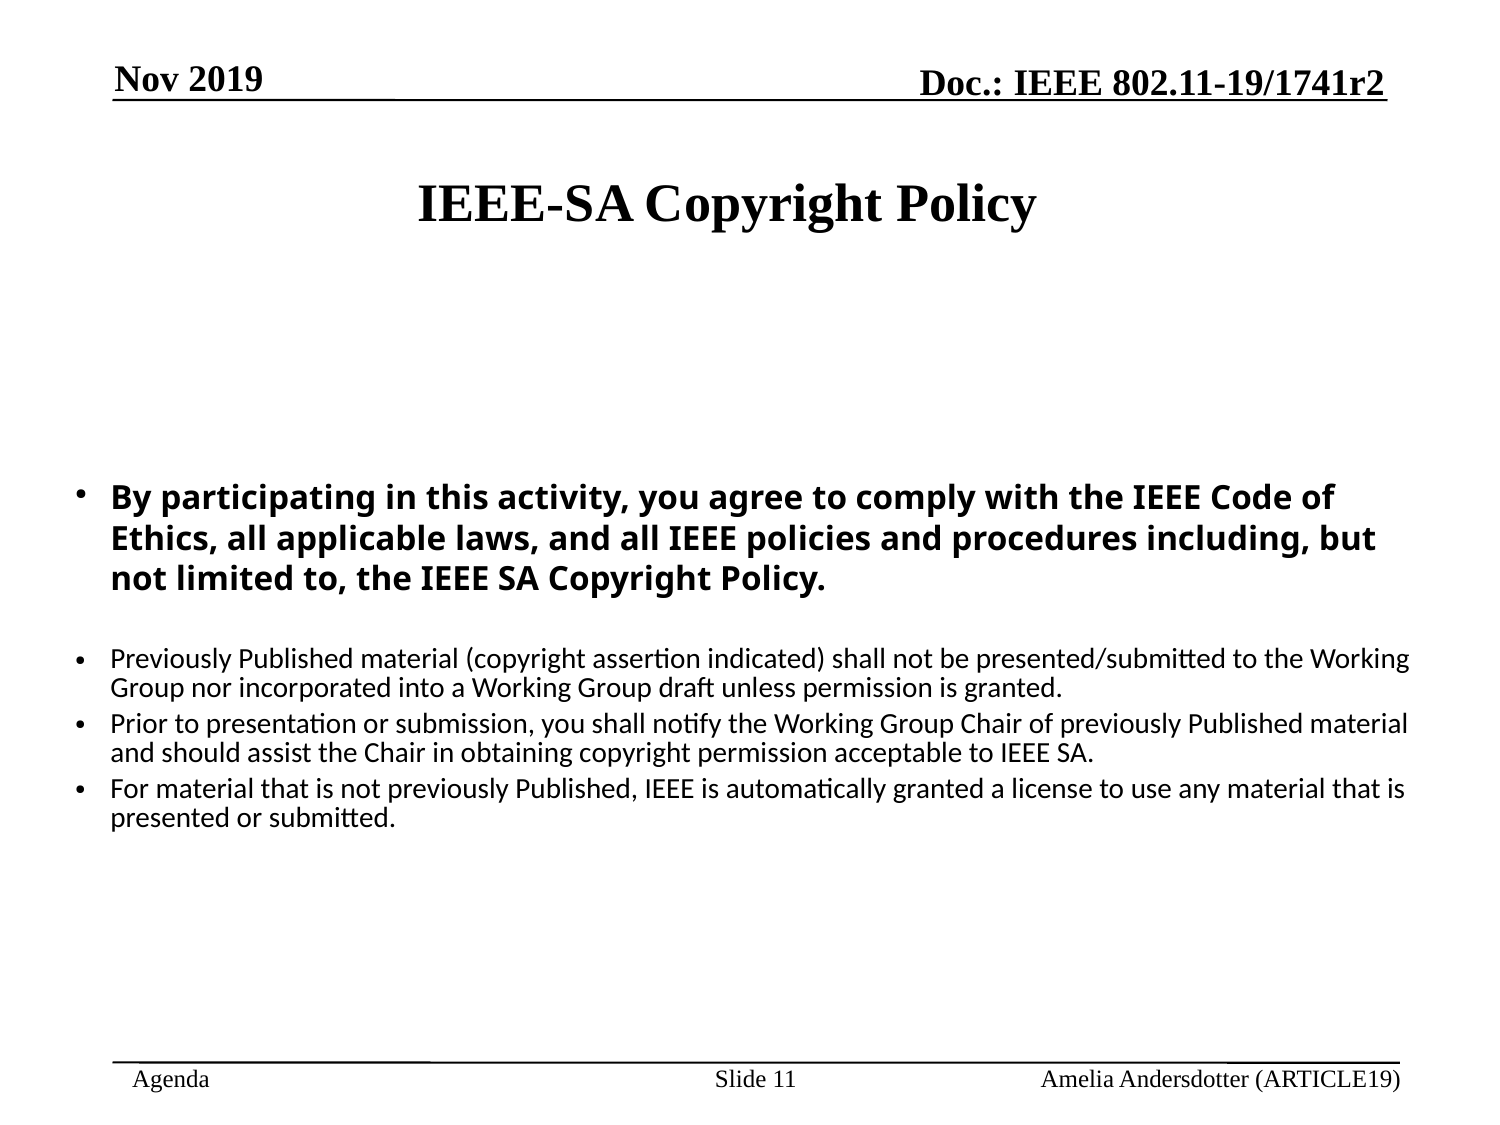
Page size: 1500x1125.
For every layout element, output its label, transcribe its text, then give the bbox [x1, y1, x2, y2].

text_box Nov 2019 [114, 54, 422, 99]
text_box IEEE-SA Copyright Policy [112, 112, 1387, 287]
text_box Amelia Andersdotter (ARTICLE19) [878, 1062, 1401, 1092]
text_box Slide <number> [712, 1062, 799, 1122]
subtitle By participating in this activity, you agree to comply with the IEEE Code of Ethics, all applicable laws, and all IEEE policies and procedures including, but not limited to, the IEEE SA Copyright Policy. Previously Published material (copyright assertion indicated) shall not be presented/submitted to the Working Group nor incorporated into a Working Group draft unless permission is granted. Prior to presentation or submission, you shall notify the Working Group Chair of previously Published material and should assist the Chair in obtaining copyright permission acceptable to IEEE SA. For material that is not previously Published, IEEE is automatically granted a license to use any material that is presented or submitted. [75, 389, 1425, 922]
